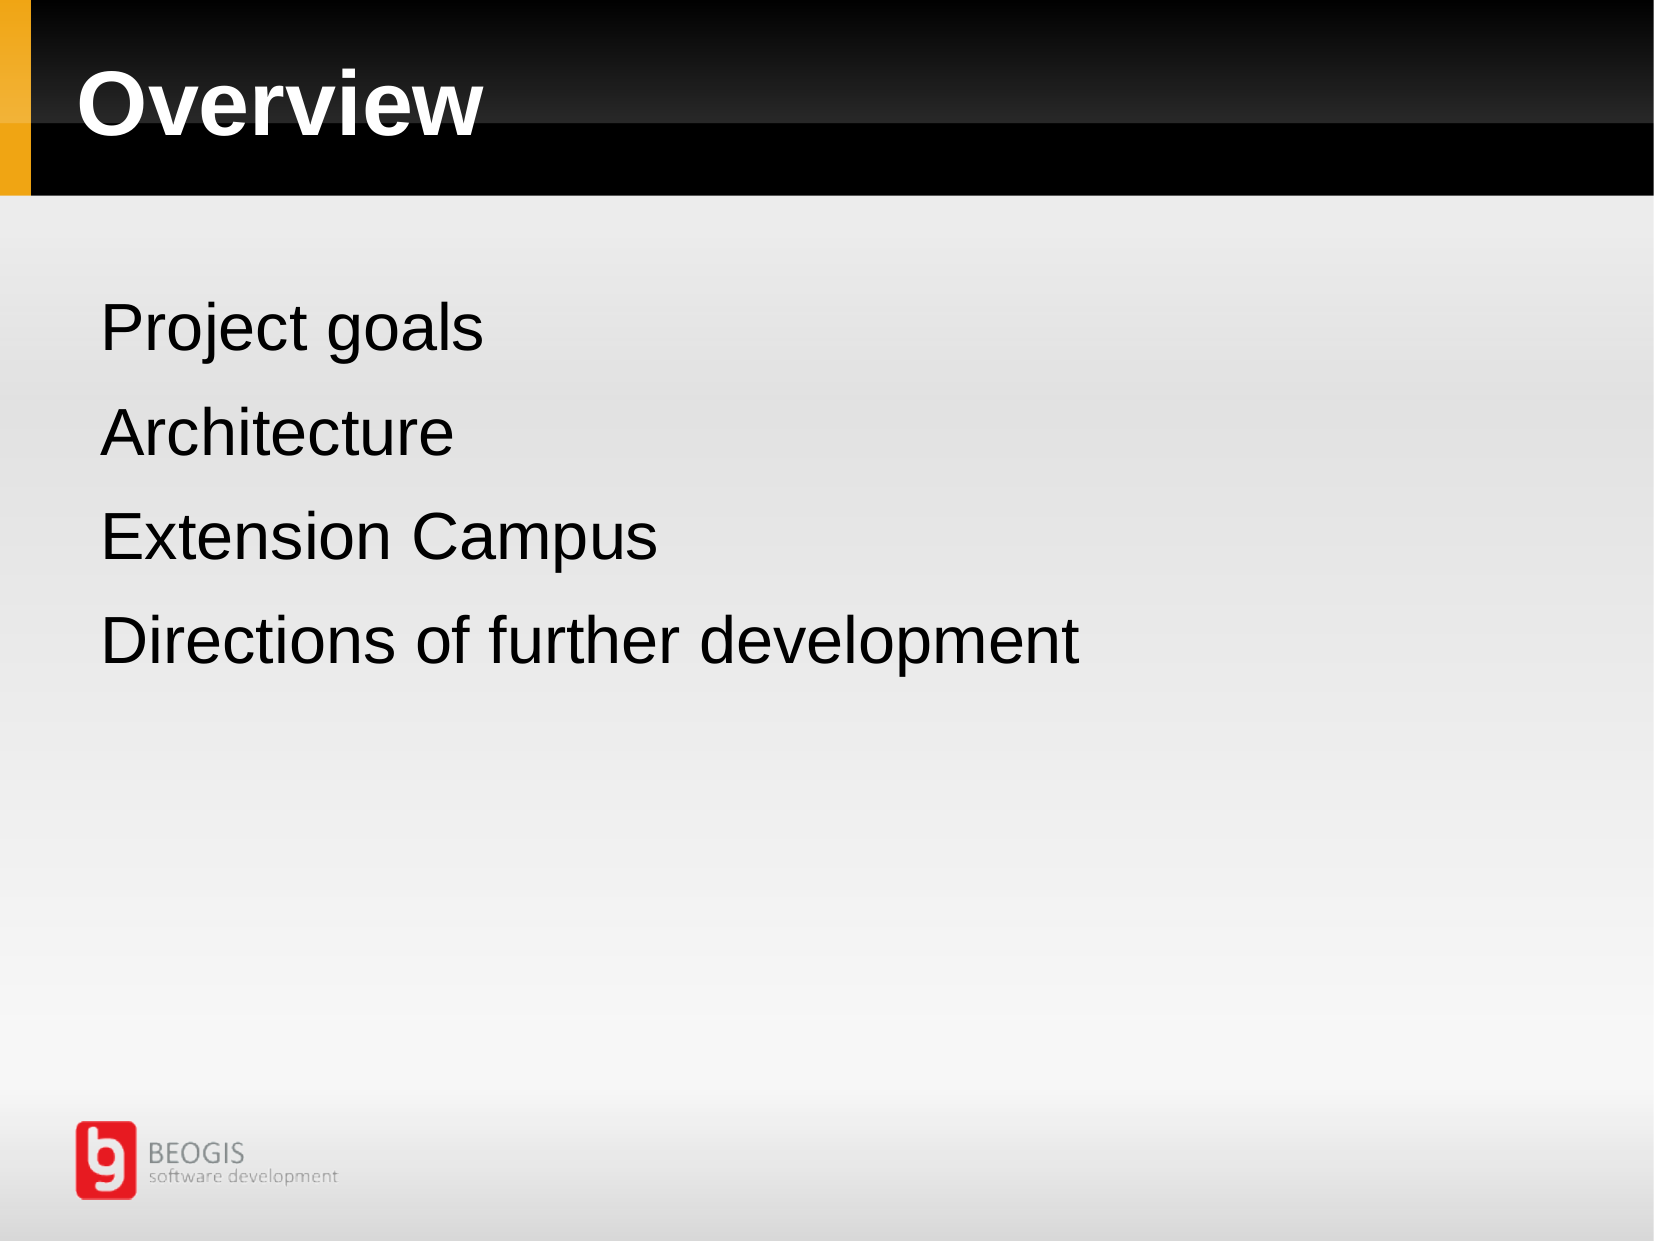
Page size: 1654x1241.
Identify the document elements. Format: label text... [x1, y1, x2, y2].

title Overview [76, 0, 1565, 208]
list Project goals Architecture Extension Campus Directions of further development [82, 290, 1571, 1094]
picture [0, 0, 1654, 1241]
